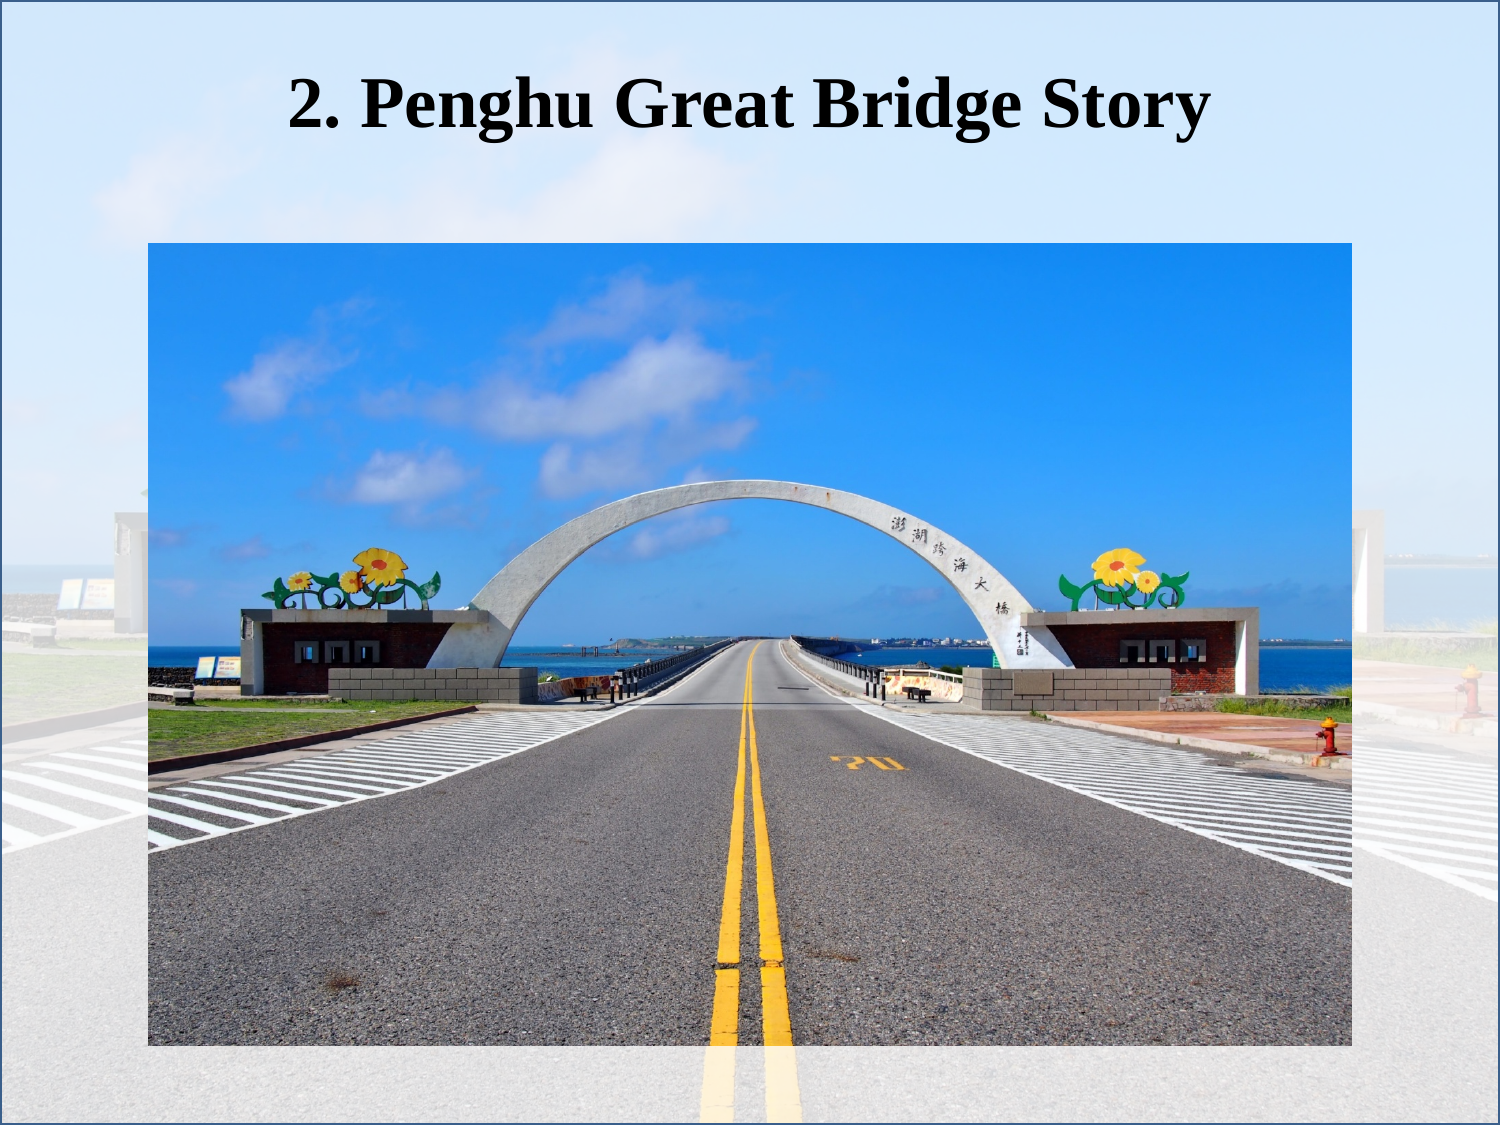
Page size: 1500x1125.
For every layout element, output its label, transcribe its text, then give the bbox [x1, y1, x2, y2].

picture [148, 243, 1352, 1046]
text_box [0, 197, 1500, 1125]
title 2. Penghu Great Bridge Story [0, 0, 1500, 197]
